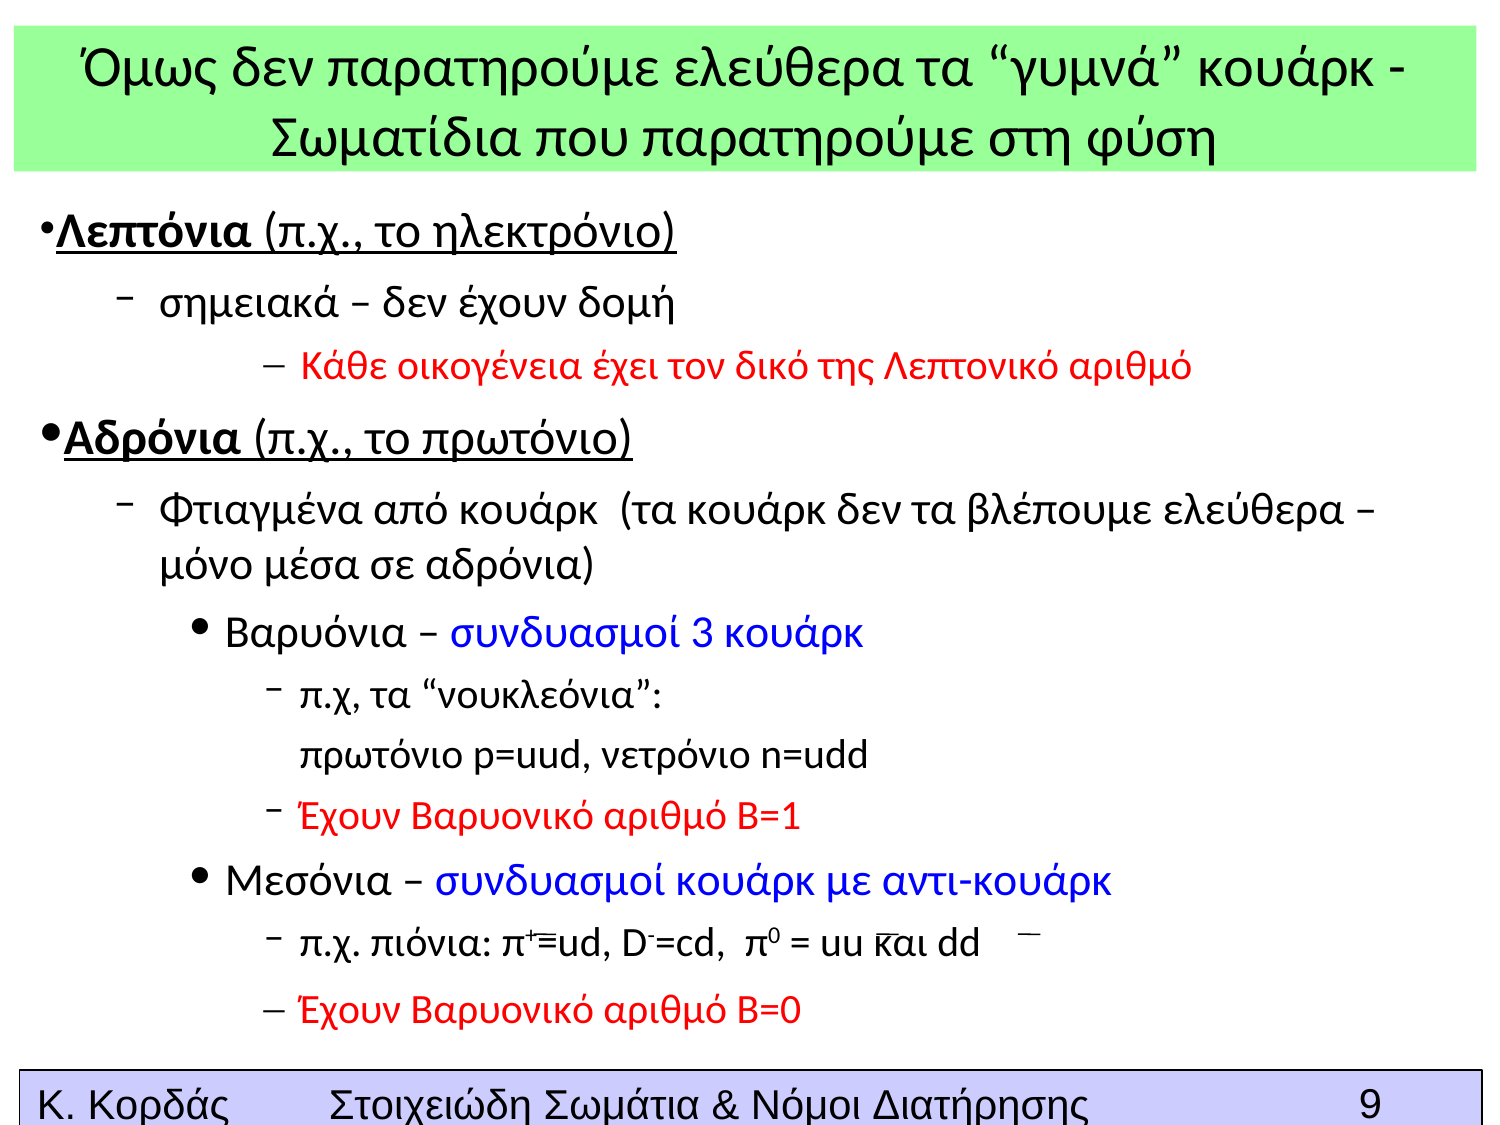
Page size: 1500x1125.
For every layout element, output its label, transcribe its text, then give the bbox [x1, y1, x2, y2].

text_box Όμως δεν παρατηρούμε ελεύθερα τα “γυμνά” κουάρκ - Σωματίδια που παρατηρούμε στη φύση [13, 25, 1477, 172]
text_box Λεπτόνια (π.χ., το ηλεκτρόνιο) σημειακά – δεν έχουν δομή Κάθε οικογένεια έχει τον δικό της Λεπτονικό αριθμό Αδρόνια (π.χ., το πρωτόνιο) Φτιαγμένα από κουάρκ (τα κουάρκ δεν τα βλέπουμε ελεύθερα – μόνο μέσα σε αδρόνια) Βαρυόνια – συνδυασμοί 3 κουάρκ π.χ, τα “νουκλεόνια”: πρωτόνιο p=uud, νετρόνιο n=udd Έχουν Bαρυονικό αριθμό B=1 Μεσόνια – συνδυασμοί κουάρκ με αντι-κουάρκ π.χ. πιόνια: π+=ud, D-=cd, π0 = uu και dd Έχουν Bαρυονικό αριθμό B=0 [23, 190, 1447, 1048]
